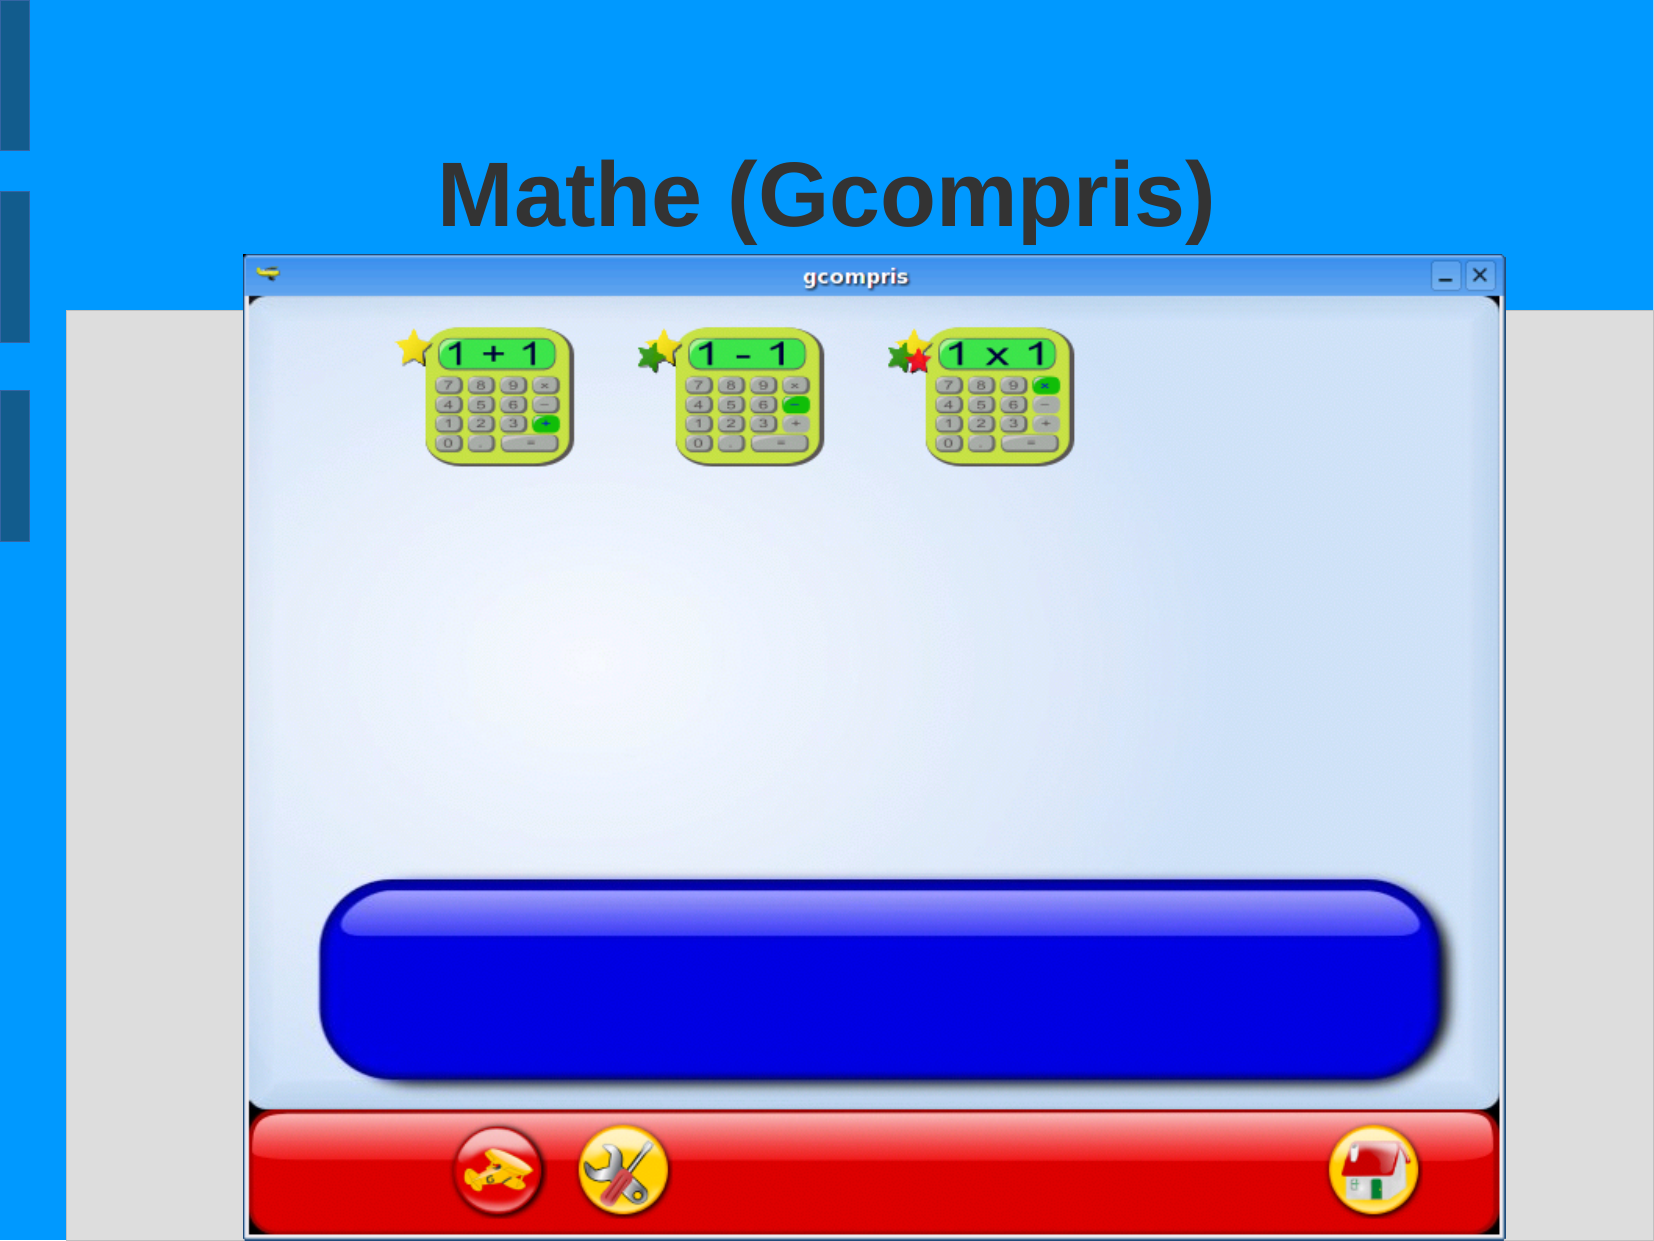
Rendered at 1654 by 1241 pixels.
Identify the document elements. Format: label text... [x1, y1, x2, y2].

title Mathe (Gcompris) [121, 91, 1534, 299]
picture [243, 254, 1506, 1241]
